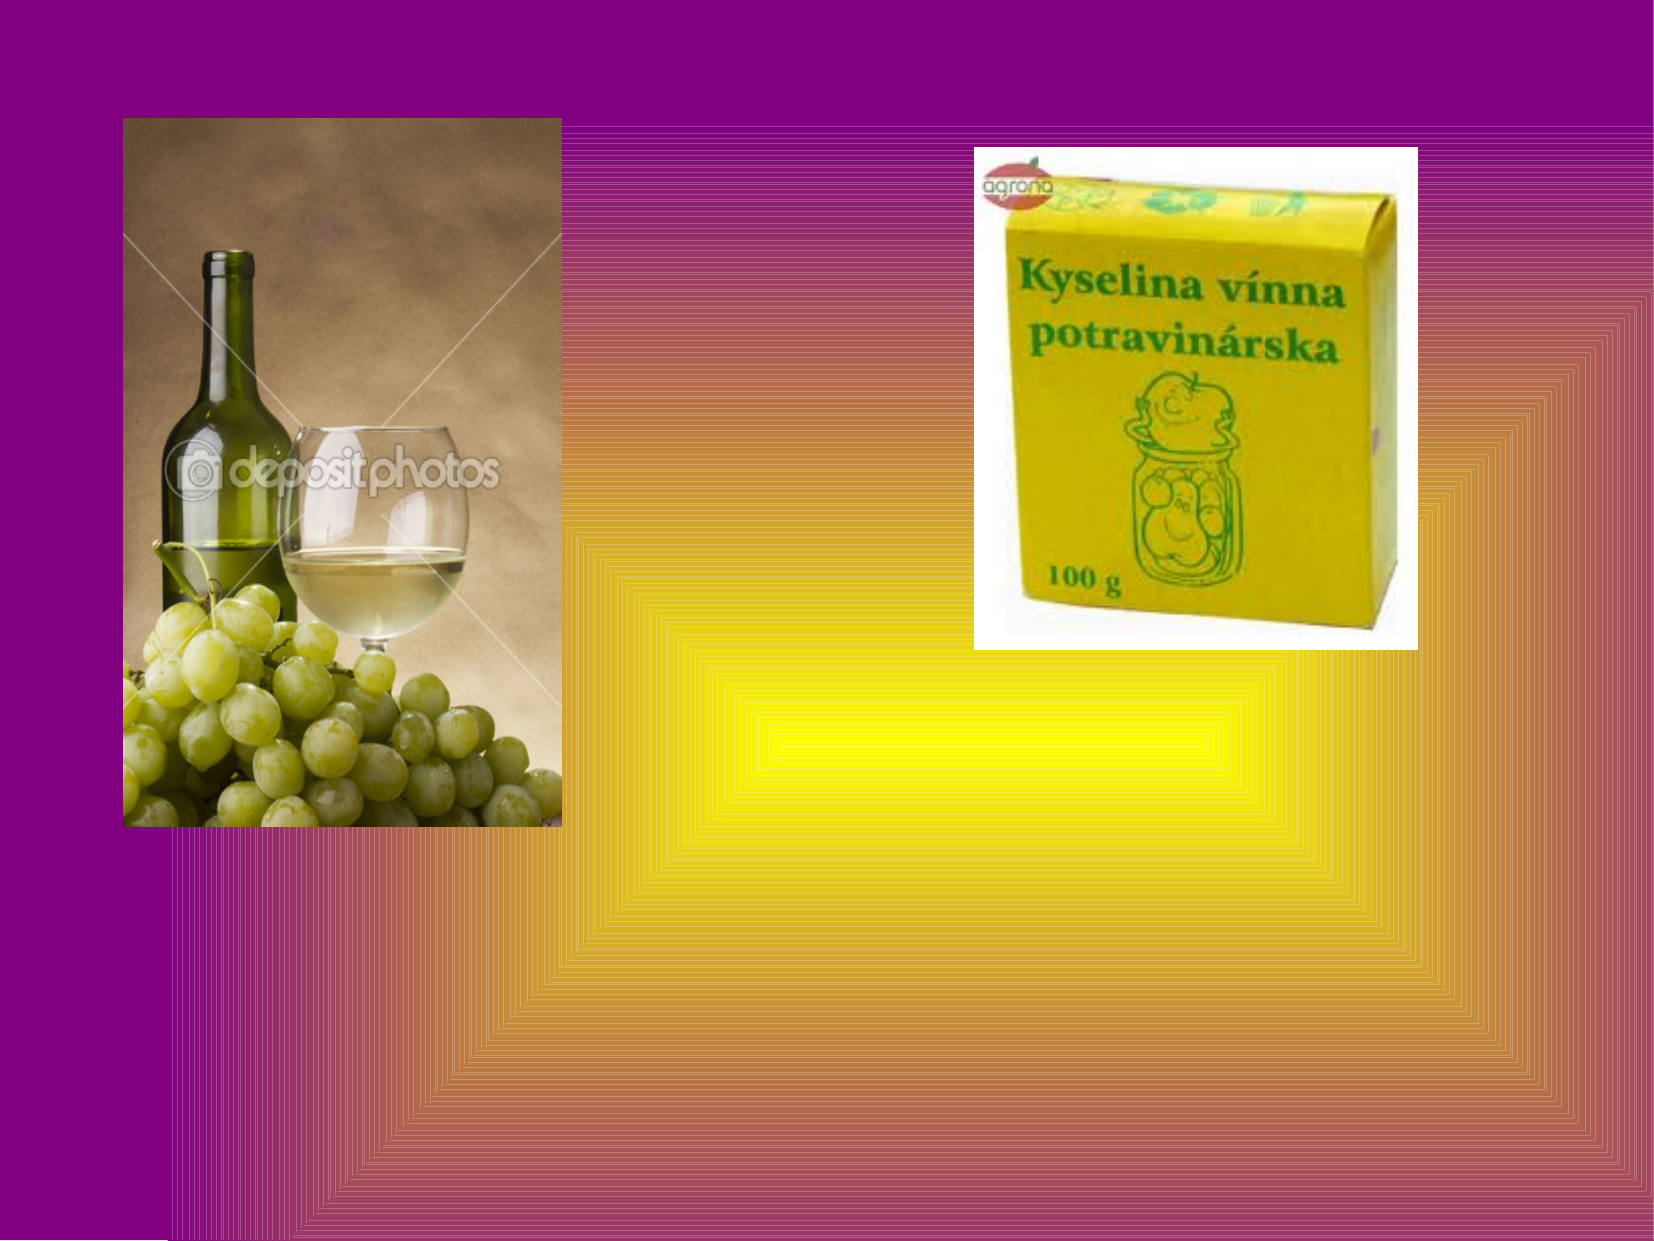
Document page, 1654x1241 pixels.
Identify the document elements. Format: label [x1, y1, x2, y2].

picture [974, 147, 1418, 650]
picture [123, 118, 562, 827]
